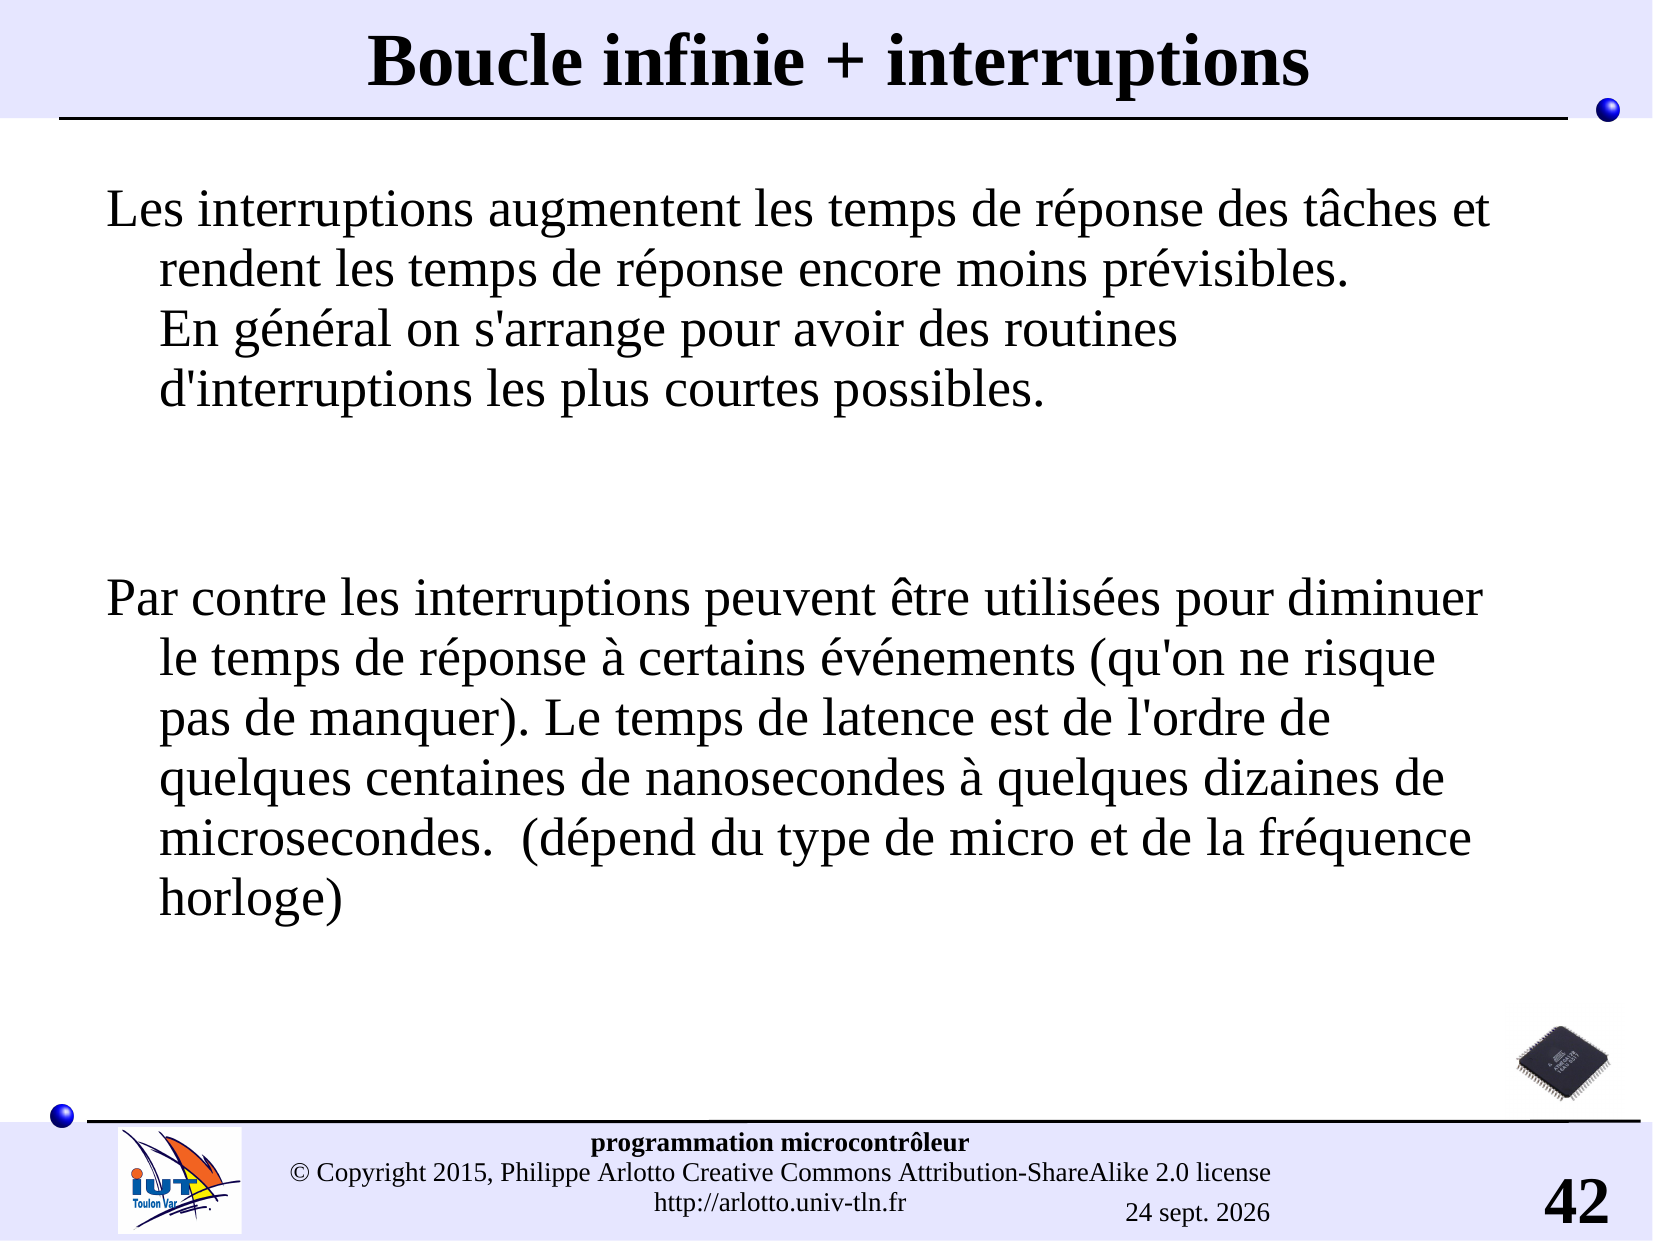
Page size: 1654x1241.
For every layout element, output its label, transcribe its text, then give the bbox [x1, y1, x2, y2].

picture [1505, 1003, 1625, 1119]
title Boucle infinie + interruptions [95, 11, 1585, 110]
list Les interruptions augmentent les temps de réponse des tâches et rendent les temps de réponse encore moins prévisibles. En général on s'arrange pour avoir des routines d'interruptions les plus courtes possibles. Par contre les interruptions peuvent être utilisées pour diminuer le temps de réponse à certains événements (qu'on ne risque pas de manquer). Le temps de latence est de l'ordre de quelques centaines de nanosecondes à quelques dizaines de microsecondes. (dépend du type de micro et de la fréquence horloge) [88, 177, 1501, 1059]
